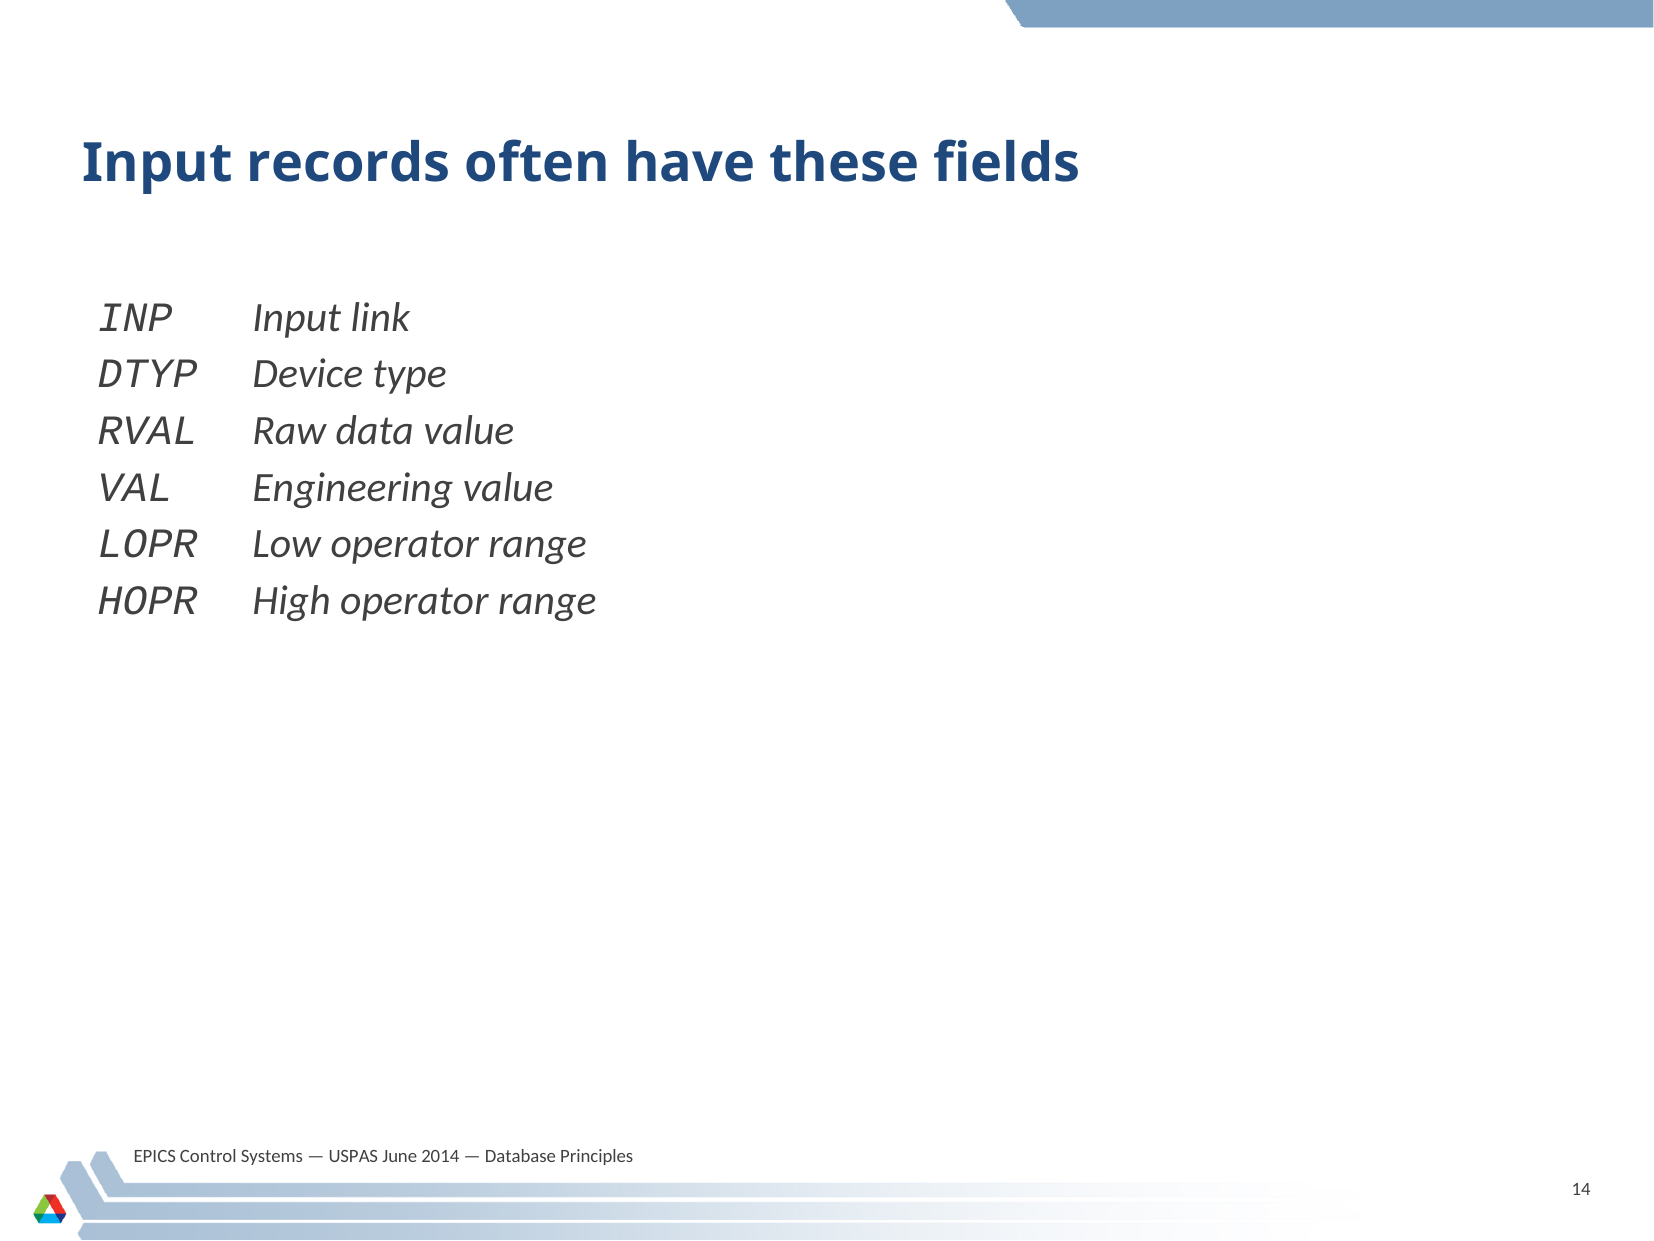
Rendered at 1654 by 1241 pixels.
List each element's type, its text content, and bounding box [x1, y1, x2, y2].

list INP Input link DTYP Device type RVAL Raw data value VAL Engineering value LOPR Low operator range HOPR High operator range [82, 289, 1571, 1123]
picture [0, 0, 1654, 29]
title Input records often have these fields [82, 128, 1571, 192]
picture [0, 1143, 1654, 1240]
